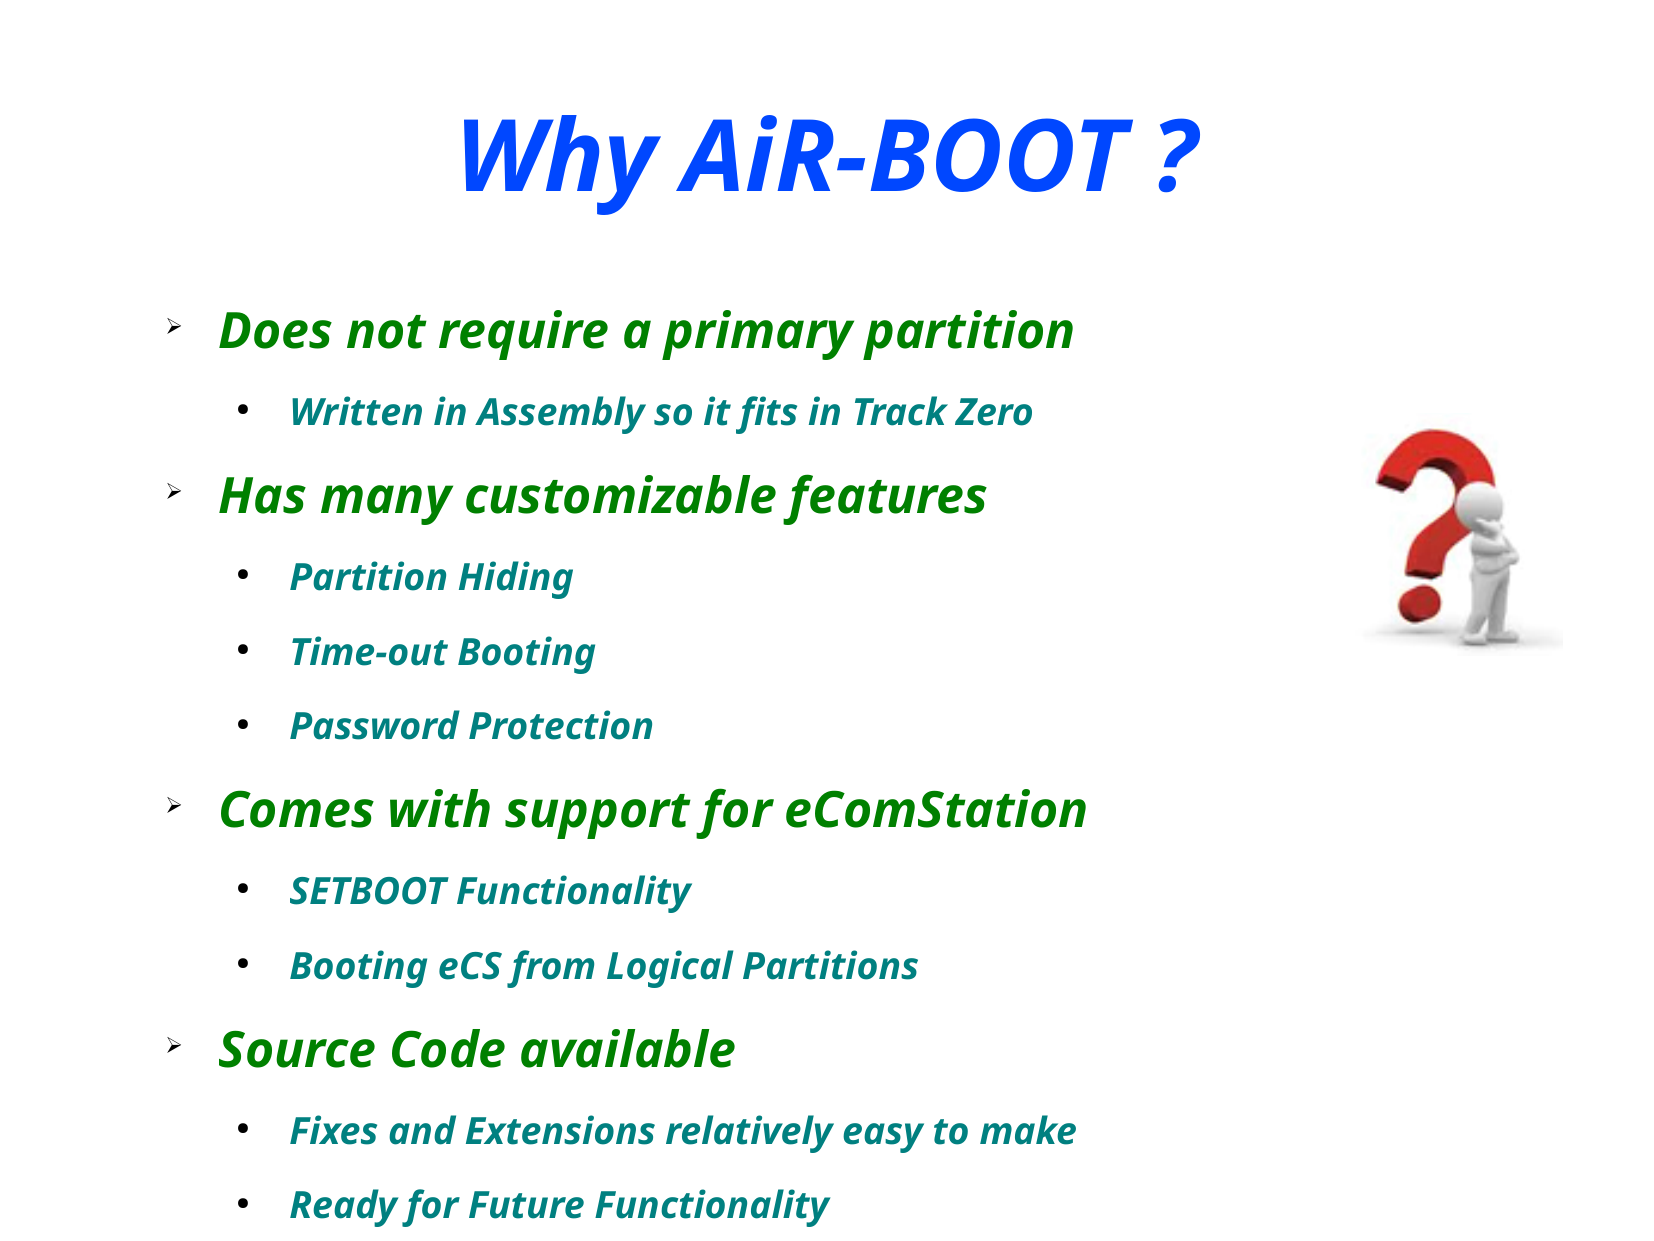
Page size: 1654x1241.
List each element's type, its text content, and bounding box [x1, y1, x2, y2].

title Why AiR-BOOT ? [82, 49, 1571, 257]
picture [1343, 413, 1563, 656]
list Does not require a primary partition Written in Assembly so it fits in Track Zero Has many customizable features Partition Hiding Time-out Booting Password Protection Comes with support for eComStation SETBOOT Functionality Booting eCS from Logical Partitions Source Code available Fixes and Extensions relatively easy to make Ready for Future Functionality [147, 295, 1477, 1182]
